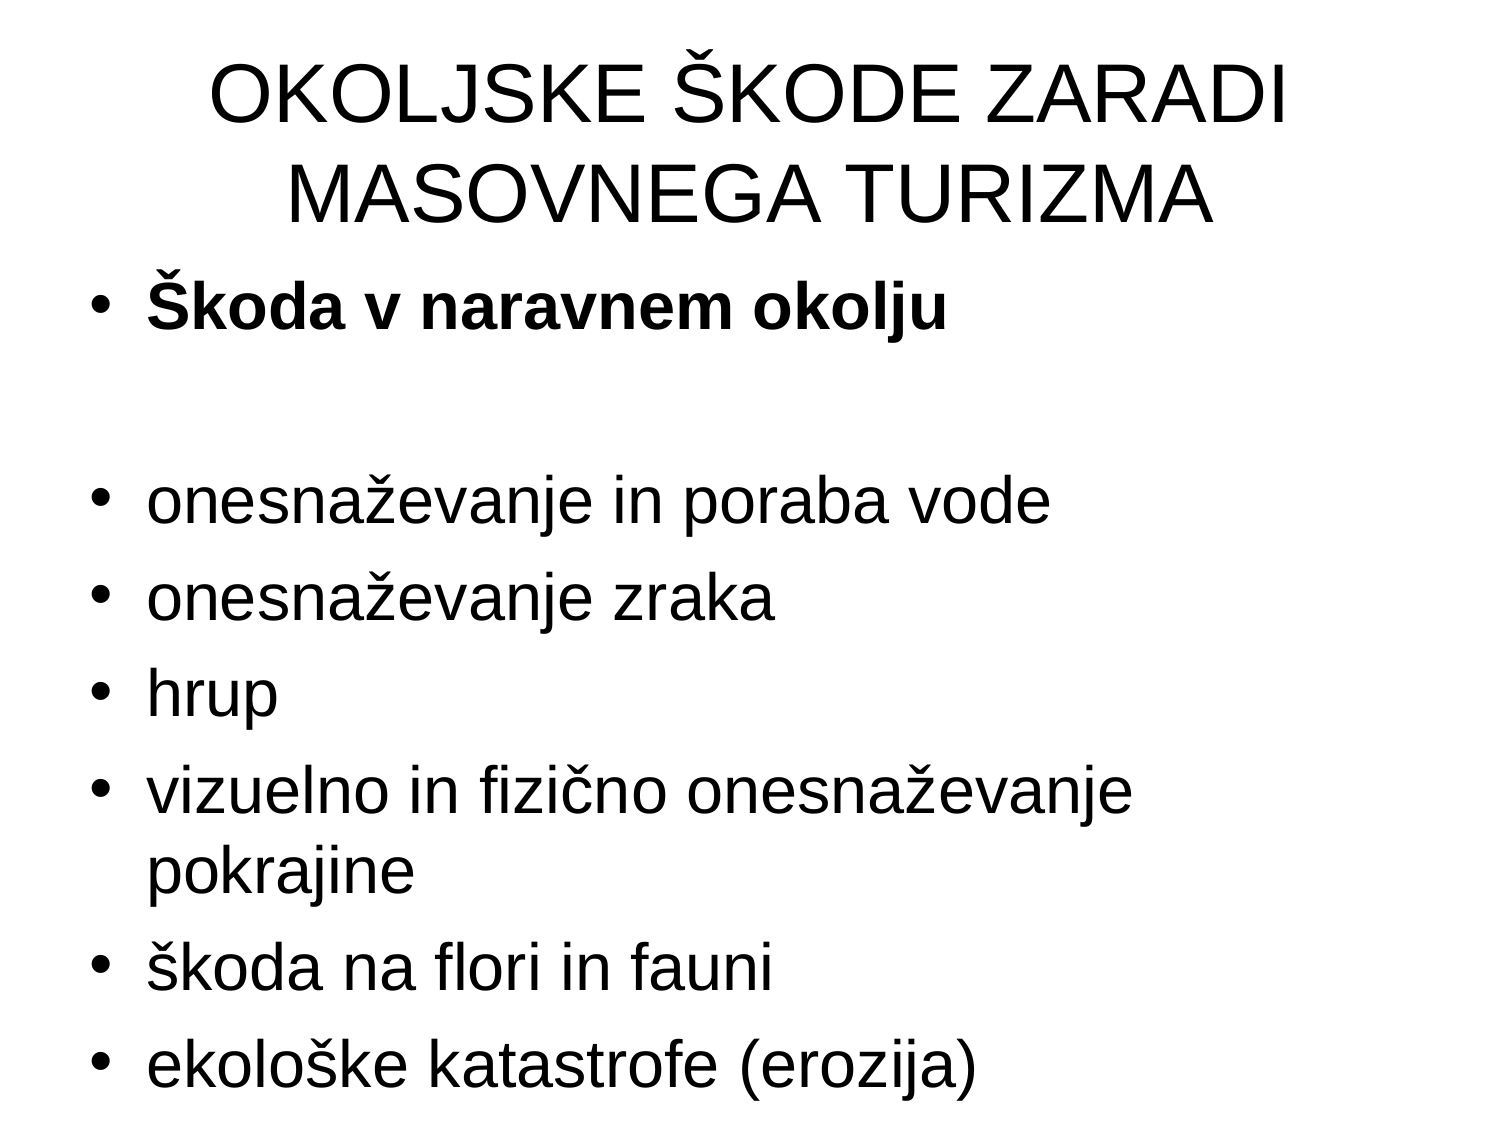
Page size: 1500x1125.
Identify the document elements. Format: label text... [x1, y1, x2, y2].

list Škoda v naravnem okolju onesnaževanje in poraba vode onesnaževanje zraka hrup vizuelno in fizično onesnaževanje pokrajine škoda na flori in fauni ekološke katastrofe (erozija) [75, 255, 1424, 1125]
title OKOLJSKE ŠKODE ZARADI MASOVNEGA TURIZMA [75, 31, 1426, 247]
